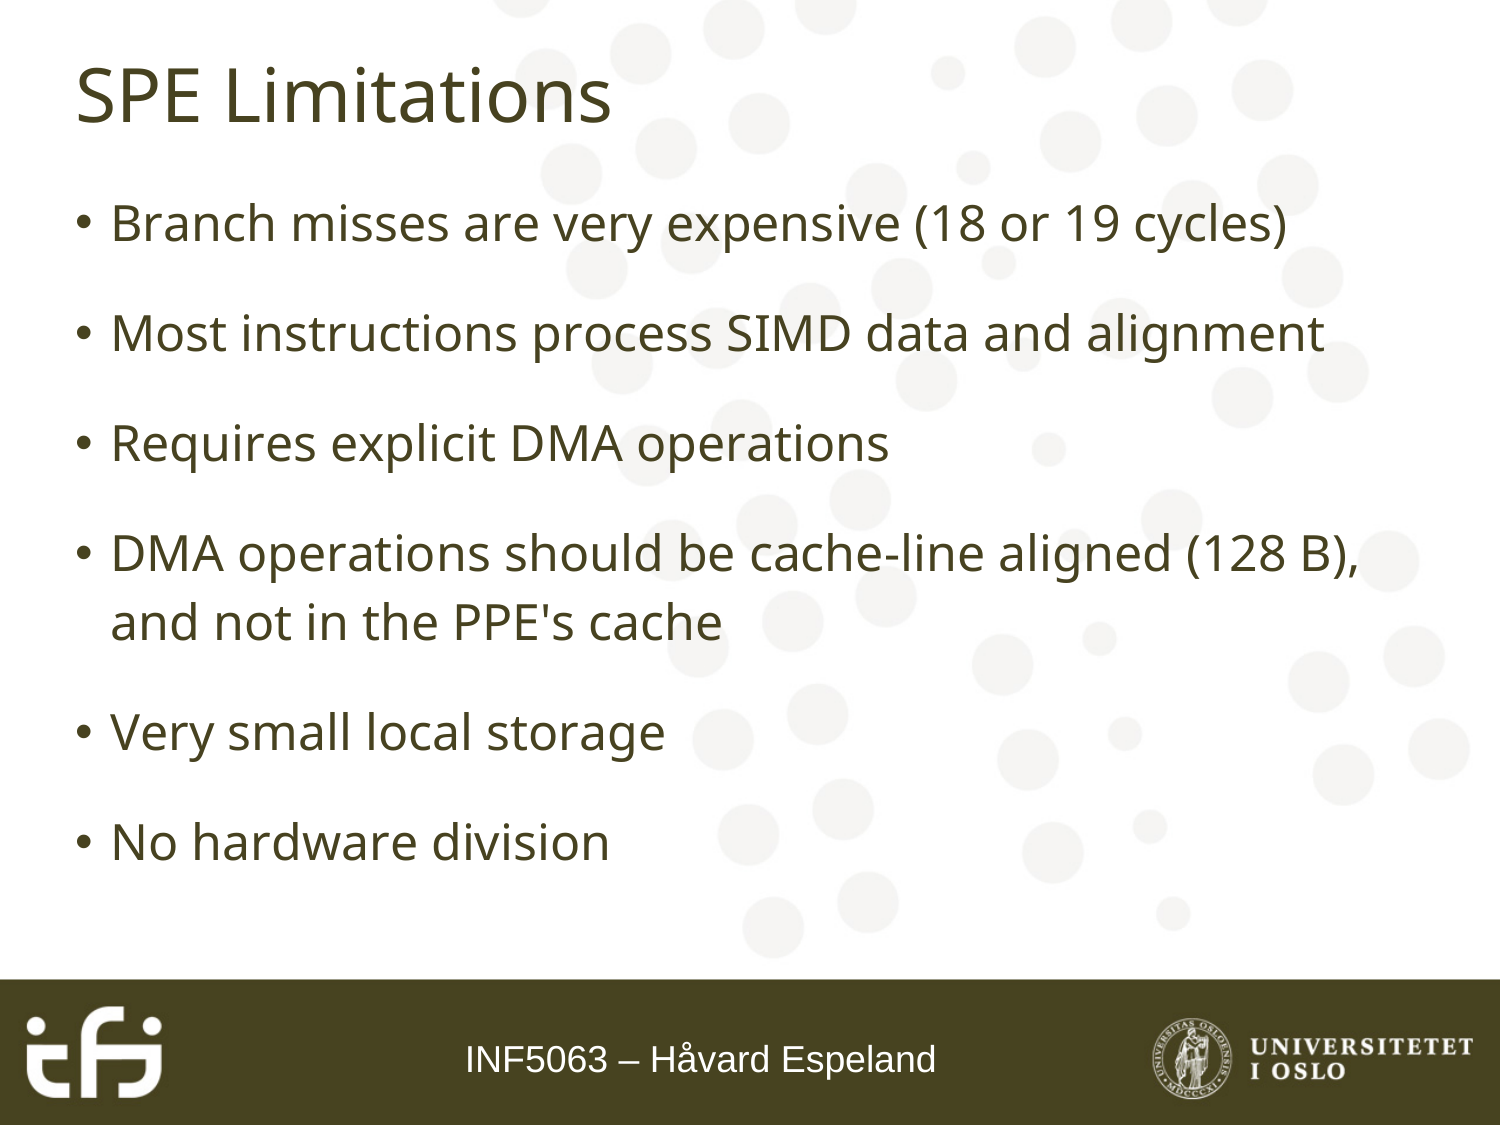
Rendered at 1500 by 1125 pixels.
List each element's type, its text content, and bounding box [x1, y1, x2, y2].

title SPE Limitations [75, 40, 1426, 146]
picture [0, 0, 1500, 1125]
list Branch misses are very expensive (18 or 19 cycles) Most instructions process SIMD data and alignment Requires explicit DMA operations DMA operations should be cache-line aligned (128 B), and not in the PPE's cache Very small local storage No hardware division [75, 187, 1426, 901]
